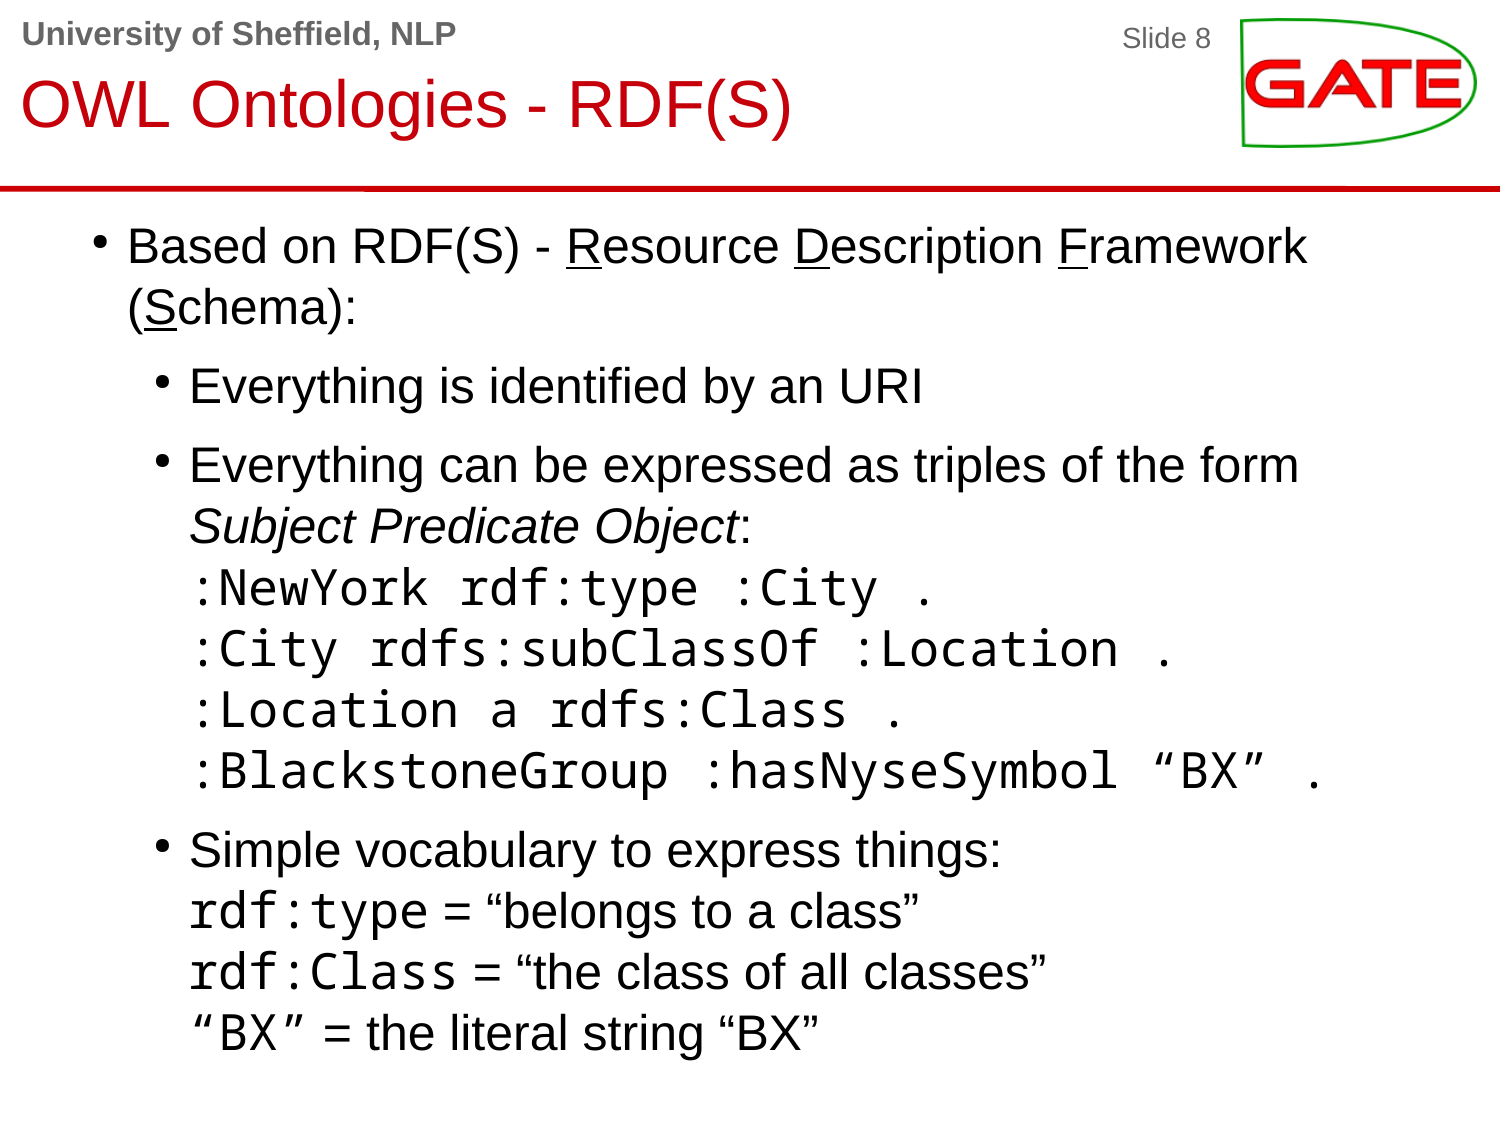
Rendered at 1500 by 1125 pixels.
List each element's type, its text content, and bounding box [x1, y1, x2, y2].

title OWL Ontologies - RDF(S) [20, 44, 1240, 166]
picture [1240, 18, 1477, 148]
list Based on RDF(S) - Resource Description Framework (Schema): Everything is identified by an URI Everything can be expressed as triples of the form Subject Predicate Object: :NewYork rdf:type :City . :City rdfs:subClassOf :Location . :Location a rdfs:Class . :BlackstoneGroup :hasNyseSymbol “BX” . Simple vocabulary to express things: rdf:type = “belongs to a class” rdf:Class = “the class of all classes” “BX” = the literal string “BX” [35, 212, 1489, 1063]
